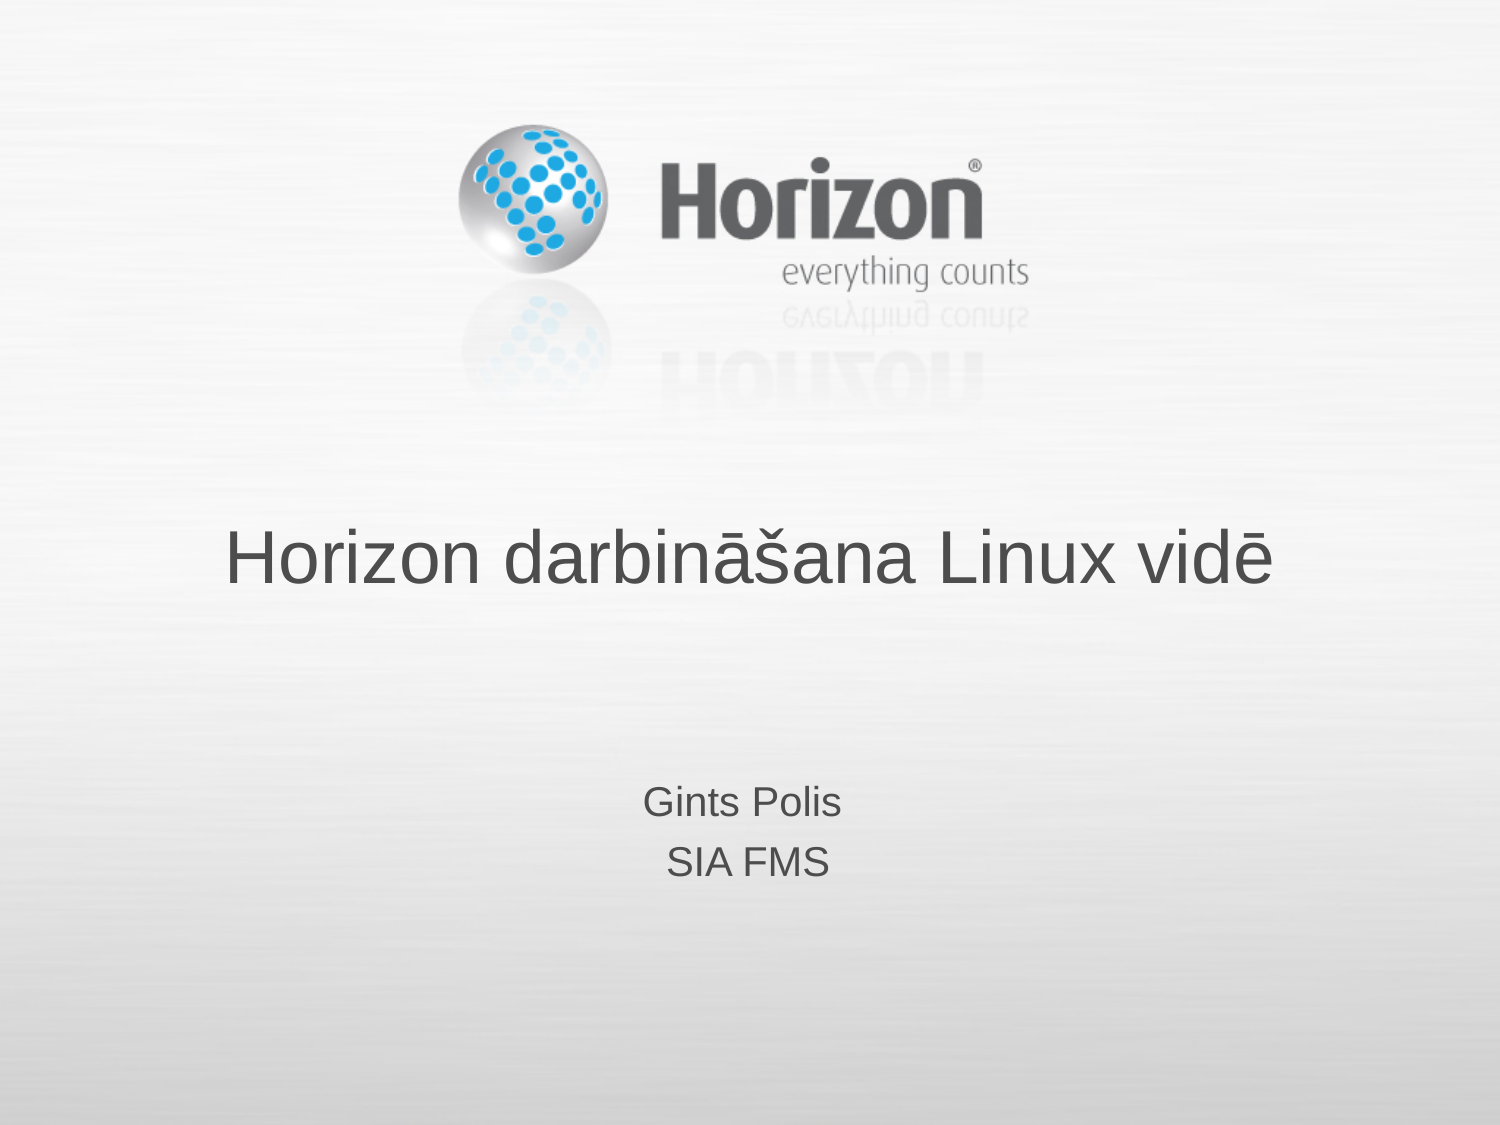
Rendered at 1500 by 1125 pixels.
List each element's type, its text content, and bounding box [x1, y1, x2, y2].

subtitle Gints Polis SIA FMS [223, 774, 1274, 877]
title Horizon darbināšana Linux vidē [112, 500, 1388, 606]
picture [0, 0, 1500, 1125]
